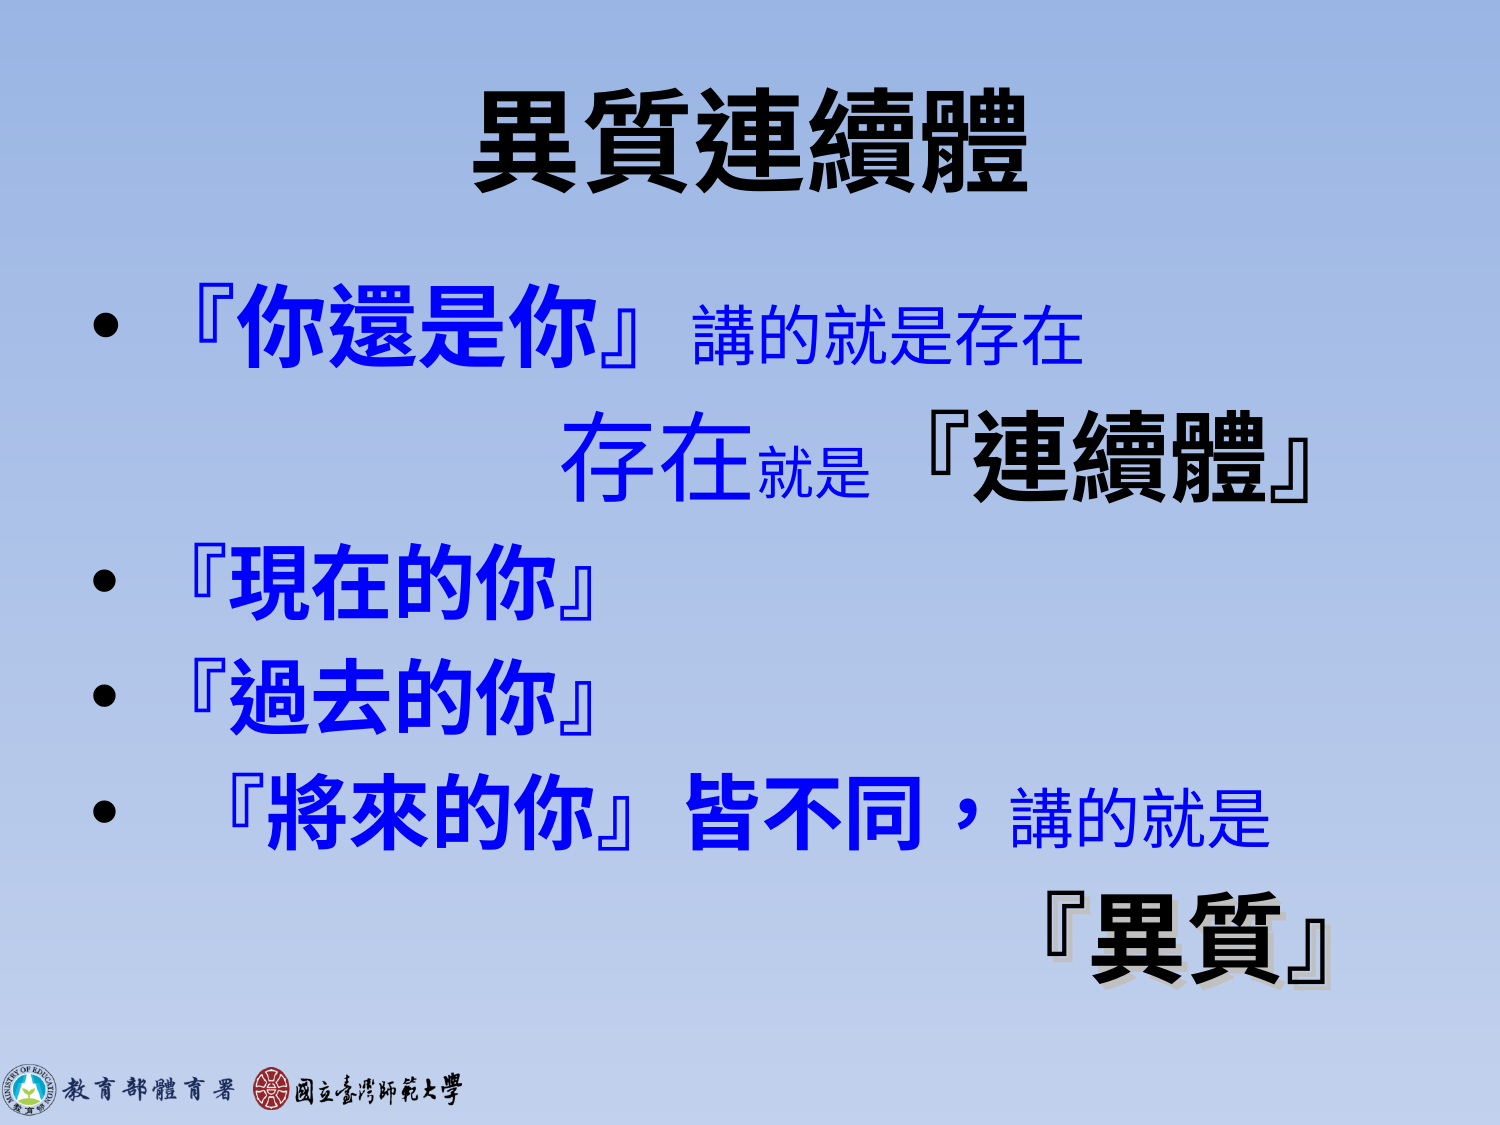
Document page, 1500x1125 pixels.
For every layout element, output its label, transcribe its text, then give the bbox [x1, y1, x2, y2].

list 『你還是你』講的就是存在 存在就是『連續體』 『現在的你』 『過去的你』 『將來的你』皆不同，講的就是 『異質』 [75, 262, 1426, 1005]
title 異質連續體 [75, 45, 1426, 233]
